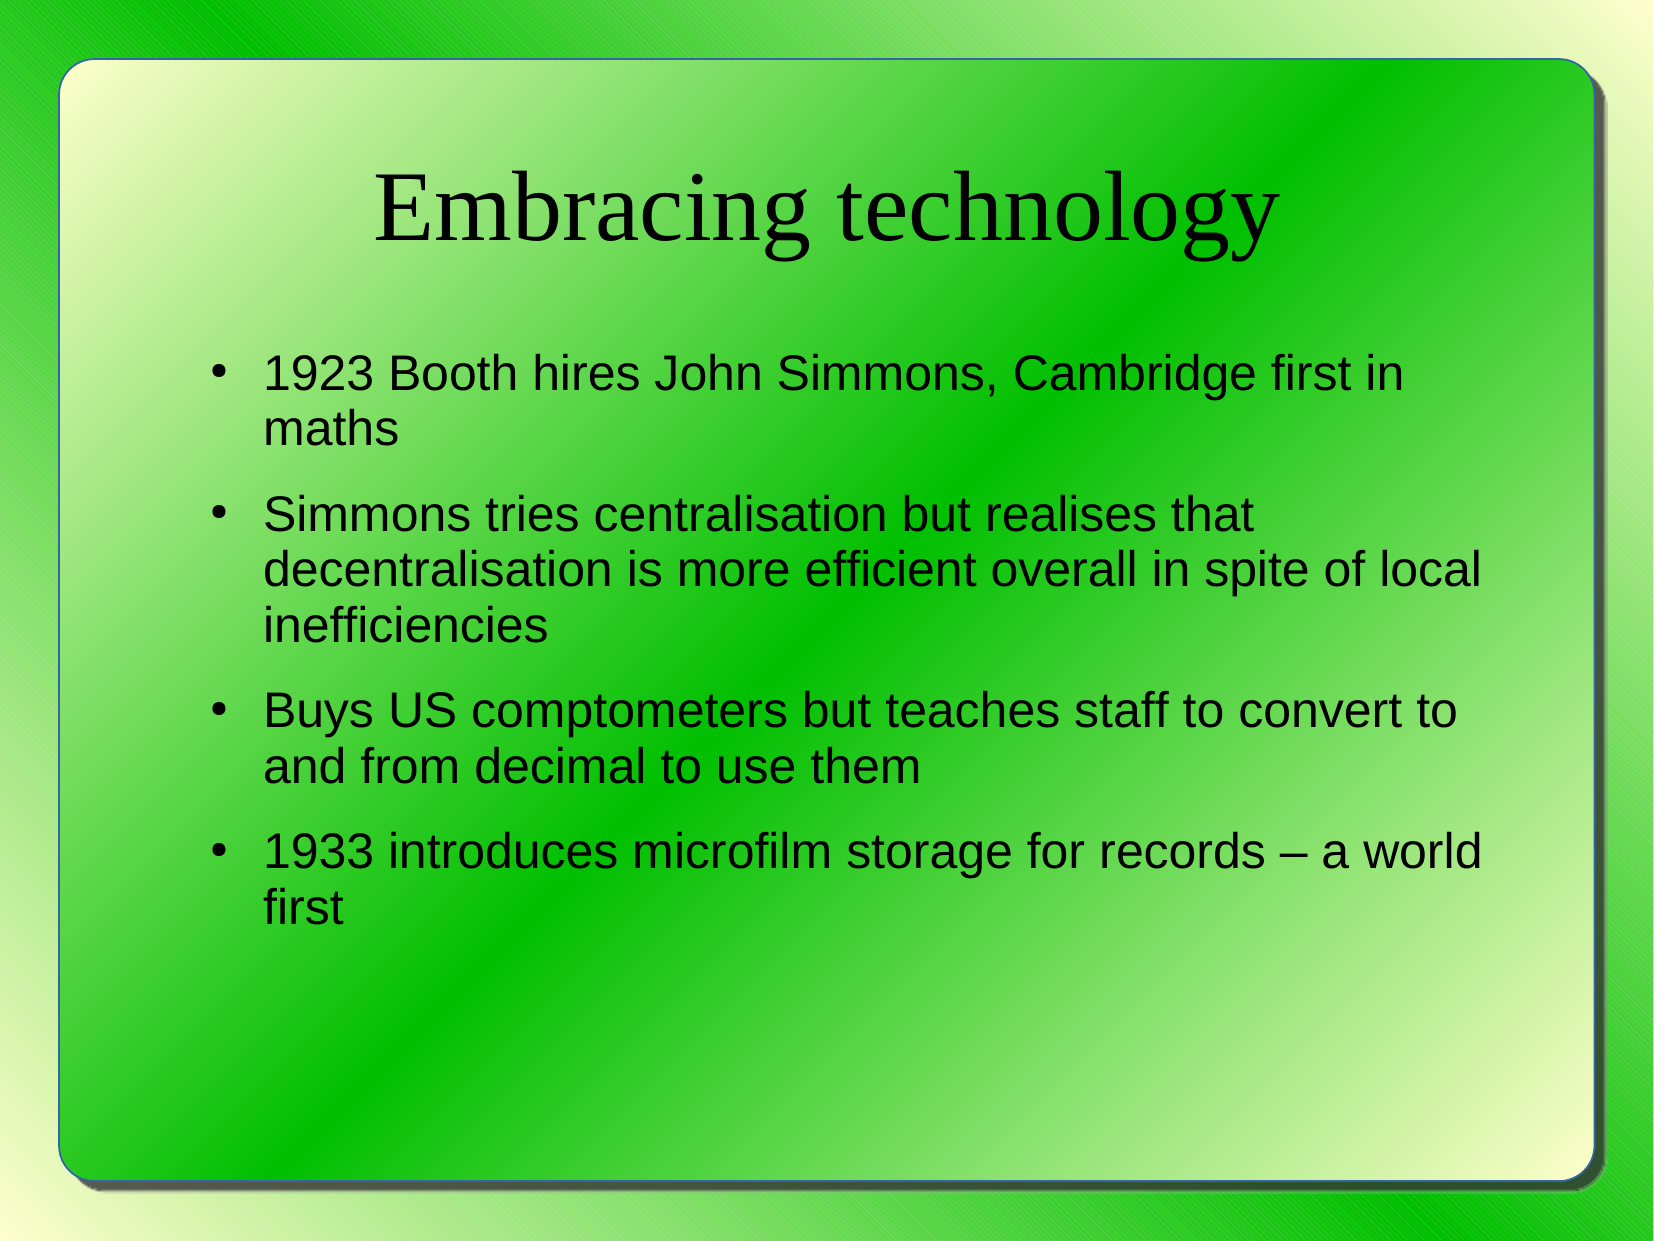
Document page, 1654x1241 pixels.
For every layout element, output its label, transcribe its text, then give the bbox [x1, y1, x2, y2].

list 1923 Booth hires John Simmons, Cambridge first in maths Simmons tries centralisation but realises that decentralisation is more efficient overall in spite of local inefficiencies Buys US comptometers but teaches staff to convert to and from decimal to use them 1933 introduces microfilm storage for records – a world first [121, 344, 1534, 1127]
title Embracing technology [121, 102, 1534, 310]
